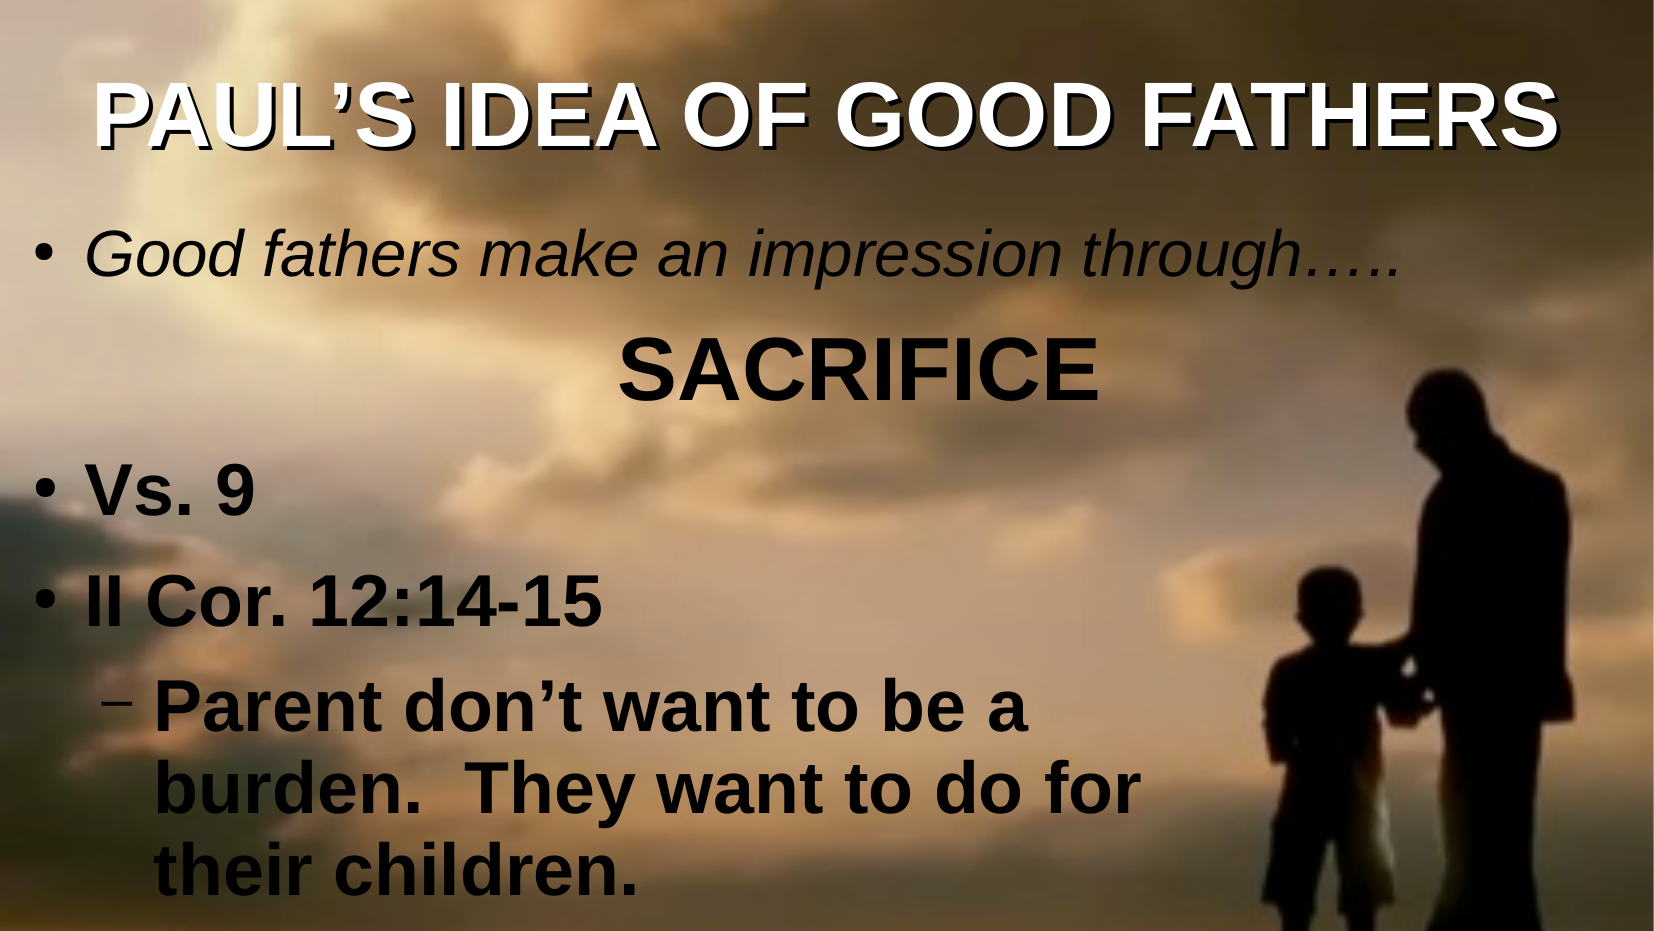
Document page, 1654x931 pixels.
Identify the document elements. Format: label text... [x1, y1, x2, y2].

picture [0, 0, 1654, 931]
title PAUL’S IDEA OF GOOD FATHERS [82, 37, 1571, 193]
list Good fathers make an impression through….. SACRIFICE Vs. 9 II Cor. 12:14-15 Parent don’t want to be a burden. They want to do for their children. [15, 217, 1636, 916]
